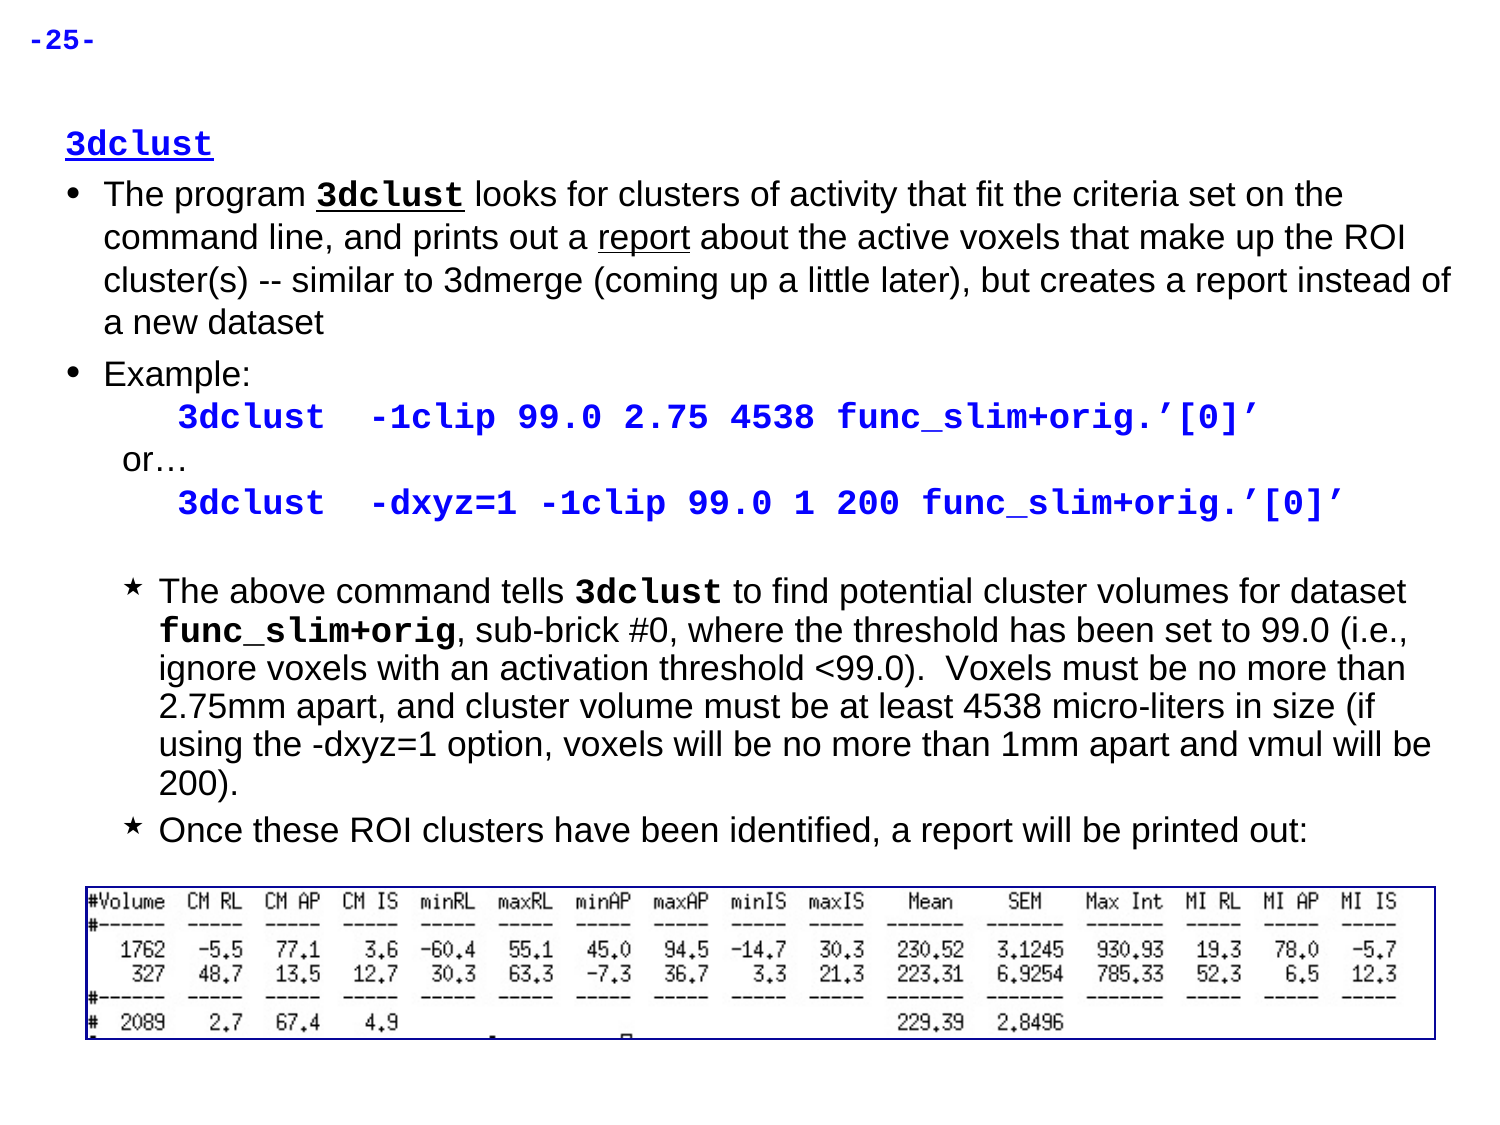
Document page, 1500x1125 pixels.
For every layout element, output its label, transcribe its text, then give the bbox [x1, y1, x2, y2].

list 3dclust The program 3dclust looks for clusters of activity that fit the criteria set on the command line, and prints out a report about the active voxels that make up the ROI cluster(s) -- similar to 3dmerge (coming up a little later), but creates a report instead of a new dataset Example: 3dclust -1clip 99.0 2.75 4538 func_slim+orig.’[0]’ or… 3dclust -dxyz=1 -1clip 99.0 1 200 func_slim+orig.’[0]’ The above command tells 3dclust to find potential cluster volumes for dataset func_slim+orig, sub-brick #0, where the threshold has been set to 99.0 (i.e., ignore voxels with an activation threshold <99.0). Voxels must be no more than 2.75mm apart, and cluster volume must be at least 4538 micro-liters in size (if using the -dxyz=1 option, voxels will be no more than 1mm apart and vmul will be 200). Once these ROI clusters have been identified, a report will be printed out: [50, 112, 1476, 1088]
picture [87, 887, 1435, 1038]
